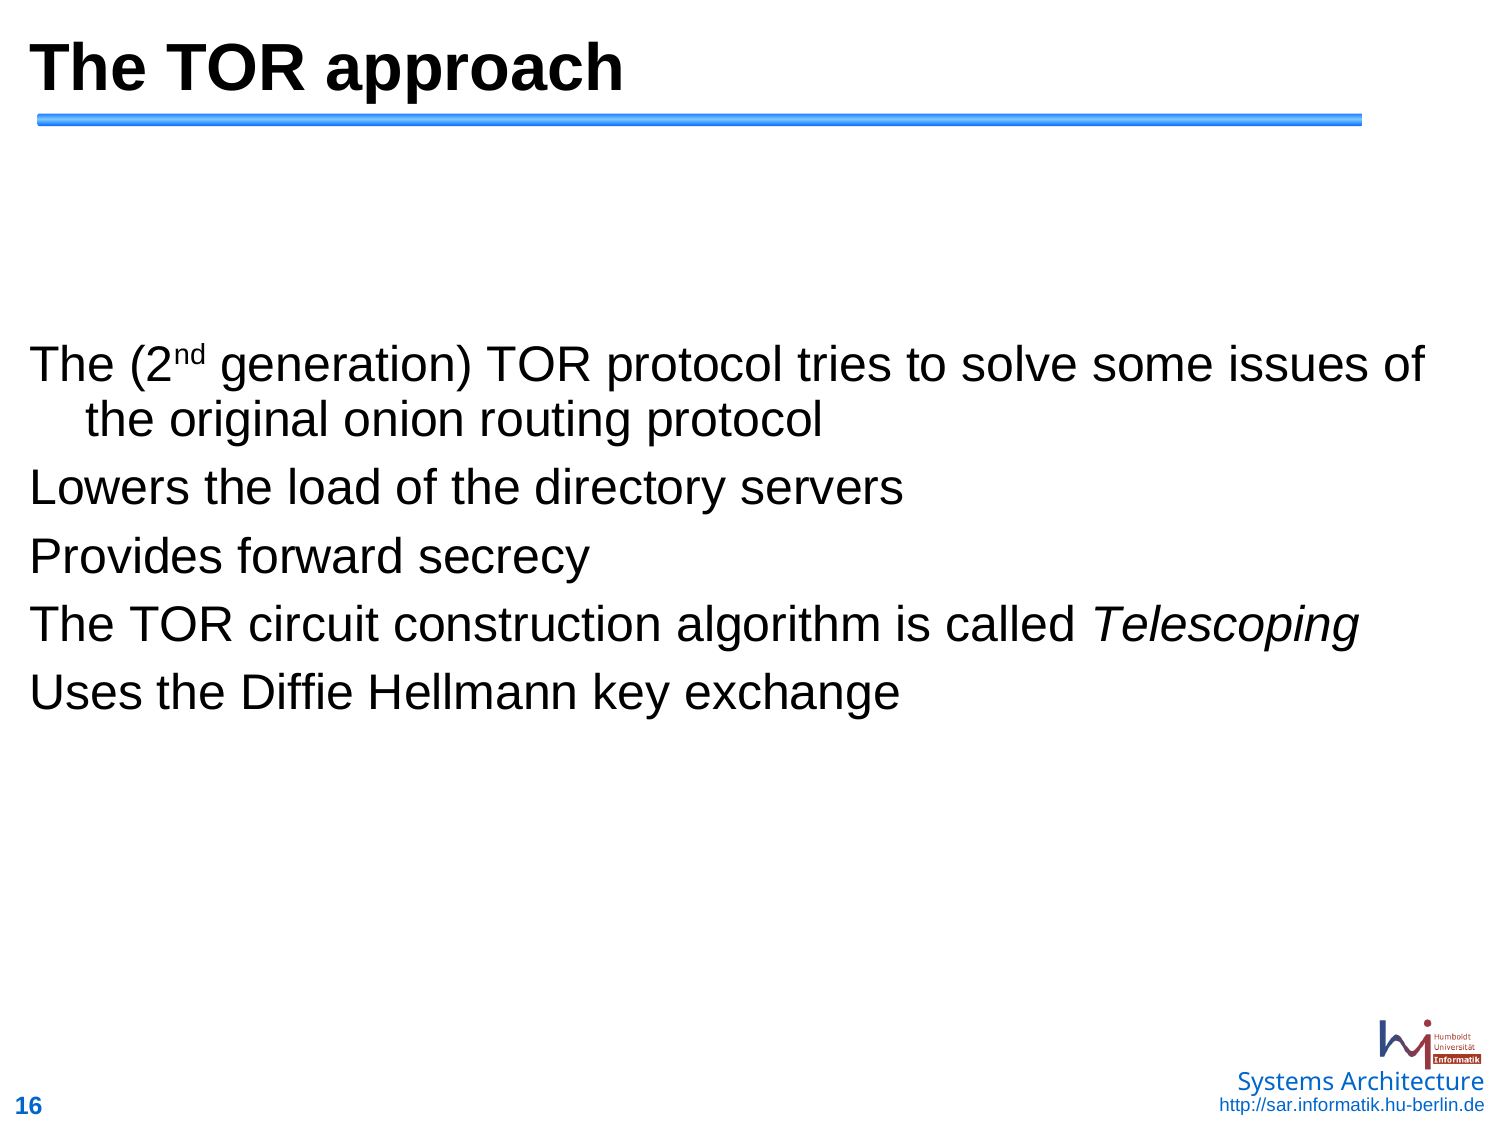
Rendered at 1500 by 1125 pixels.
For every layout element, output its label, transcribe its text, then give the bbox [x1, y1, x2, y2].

title The TOR approach [29, 26, 1500, 108]
picture [1376, 1016, 1483, 1071]
list The (2nd generation) TOR protocol tries to solve some issues of the original onion routing protocol Lowers the load of the directory servers Provides forward secrecy The TOR circuit construction algorithm is called Telescoping Uses the Diffie Hellmann key exchange [29, 335, 1500, 790]
